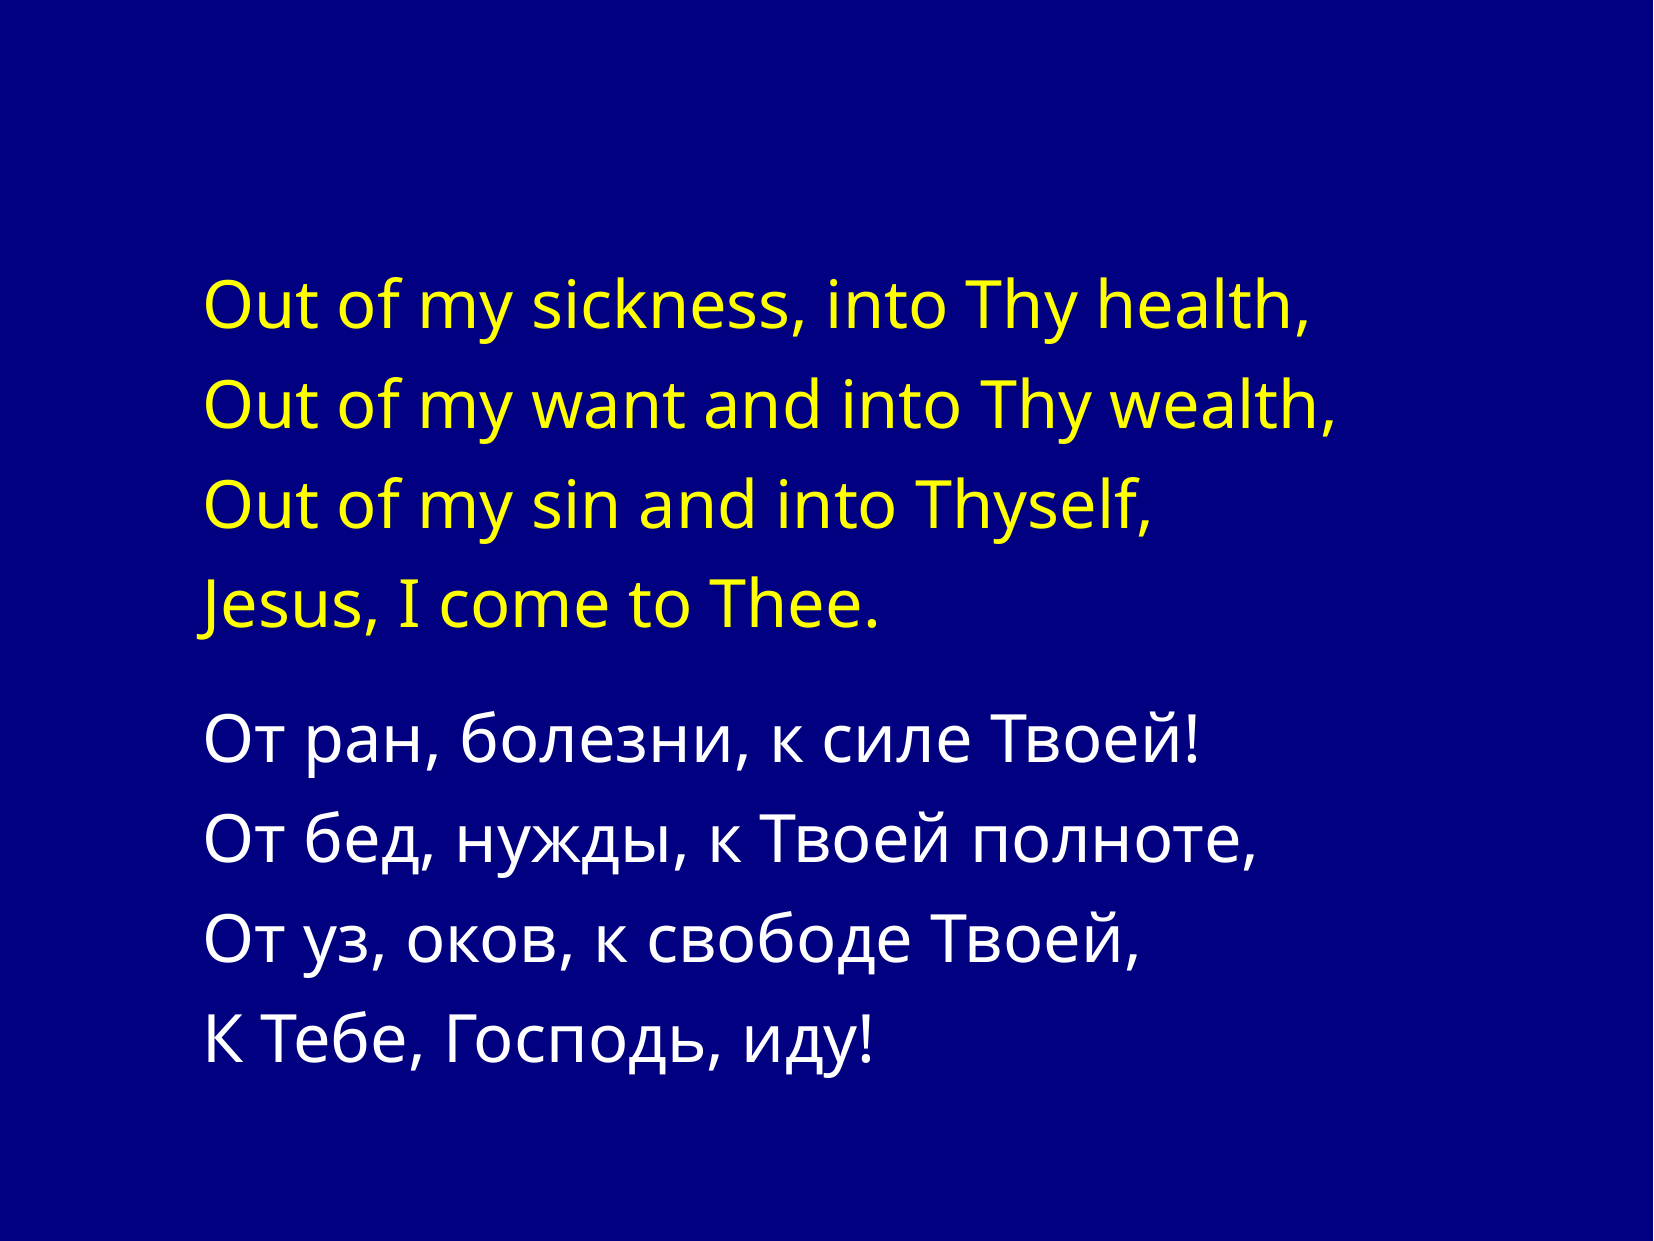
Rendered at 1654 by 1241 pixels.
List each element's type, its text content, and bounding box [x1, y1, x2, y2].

text_box От ран, болезни, к силе Твоей! От бед, нужды, к Твоей полноте, От уз, оков, к свободе Твоей, К Тебе, Господь, иду! [75, 675, 1576, 1163]
text_box Out of my sickness, into Thy health, Out of my want and into Thy wealth, Out of my sin and into Thyself, Jesus, I come to Thee. [75, 150, 1576, 638]
